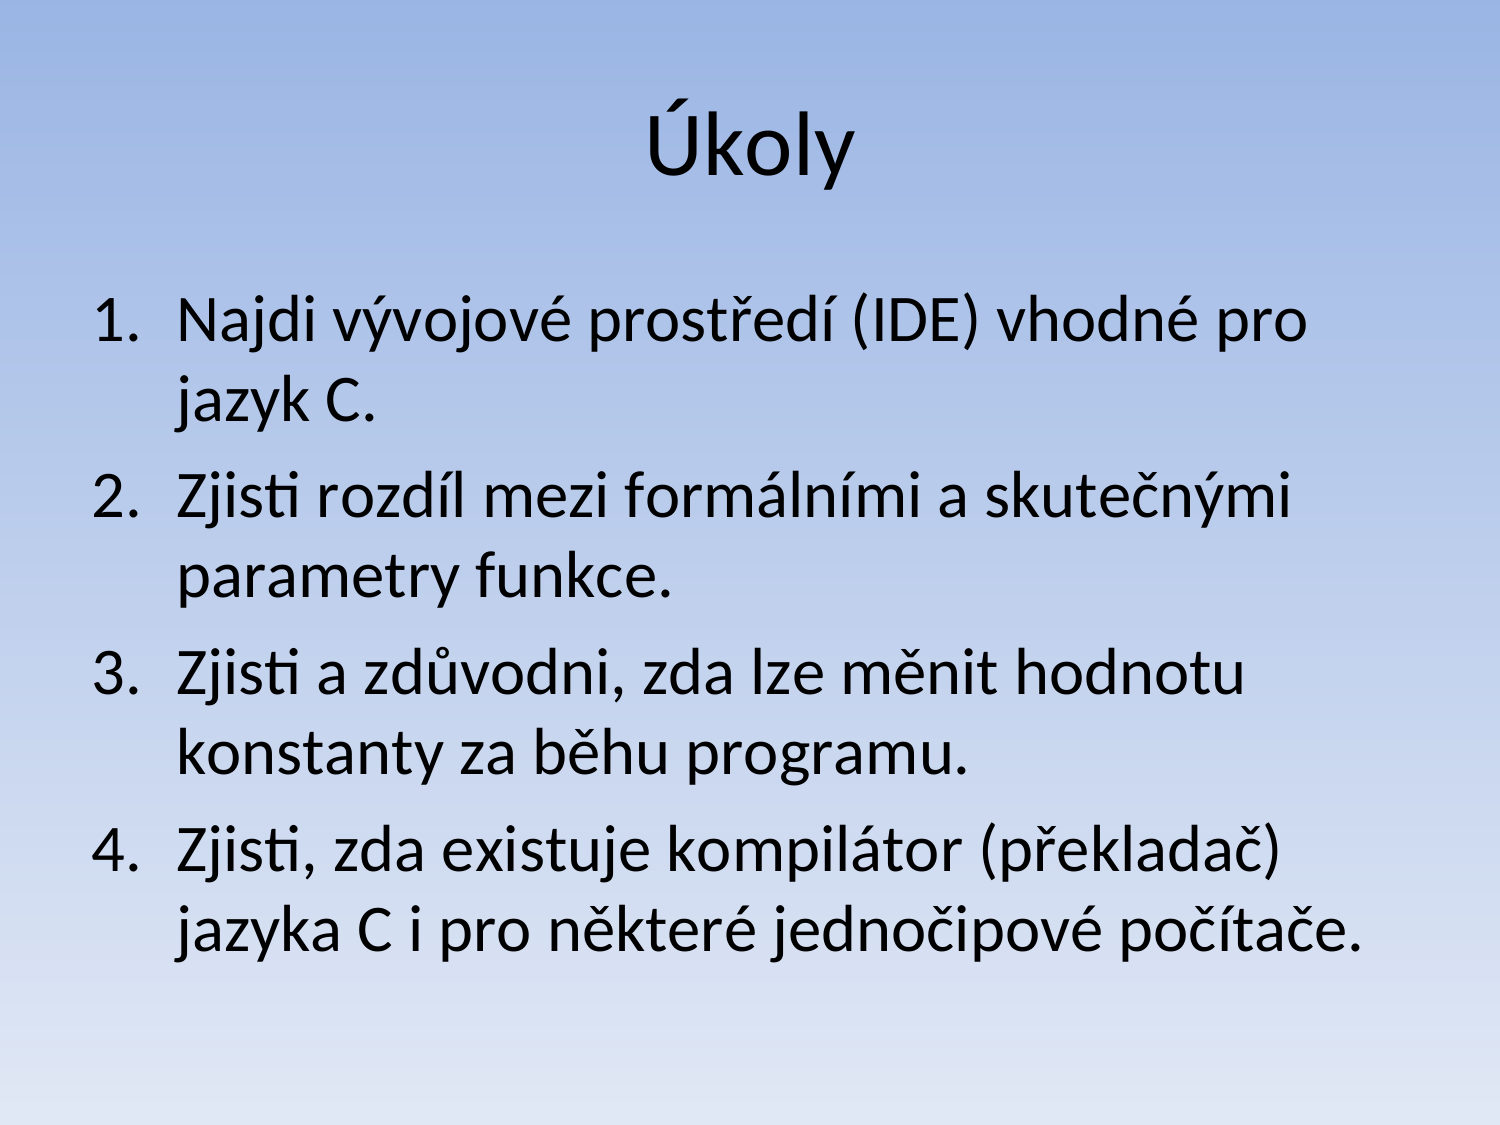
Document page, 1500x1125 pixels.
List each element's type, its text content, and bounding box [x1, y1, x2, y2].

list Najdi vývojové prostředí (IDE) vhodné pro jazyk C. Zjisti rozdíl mezi formálními a skutečnými parametry funkce. Zjisti a zdůvodni, zda lze měnit hodnotu konstanty za běhu programu. Zjisti, zda existuje kompilátor (překladač) jazyka C i pro některé jednočipové počítače. [76, 267, 1427, 1010]
title Úkoly [75, 45, 1426, 233]
